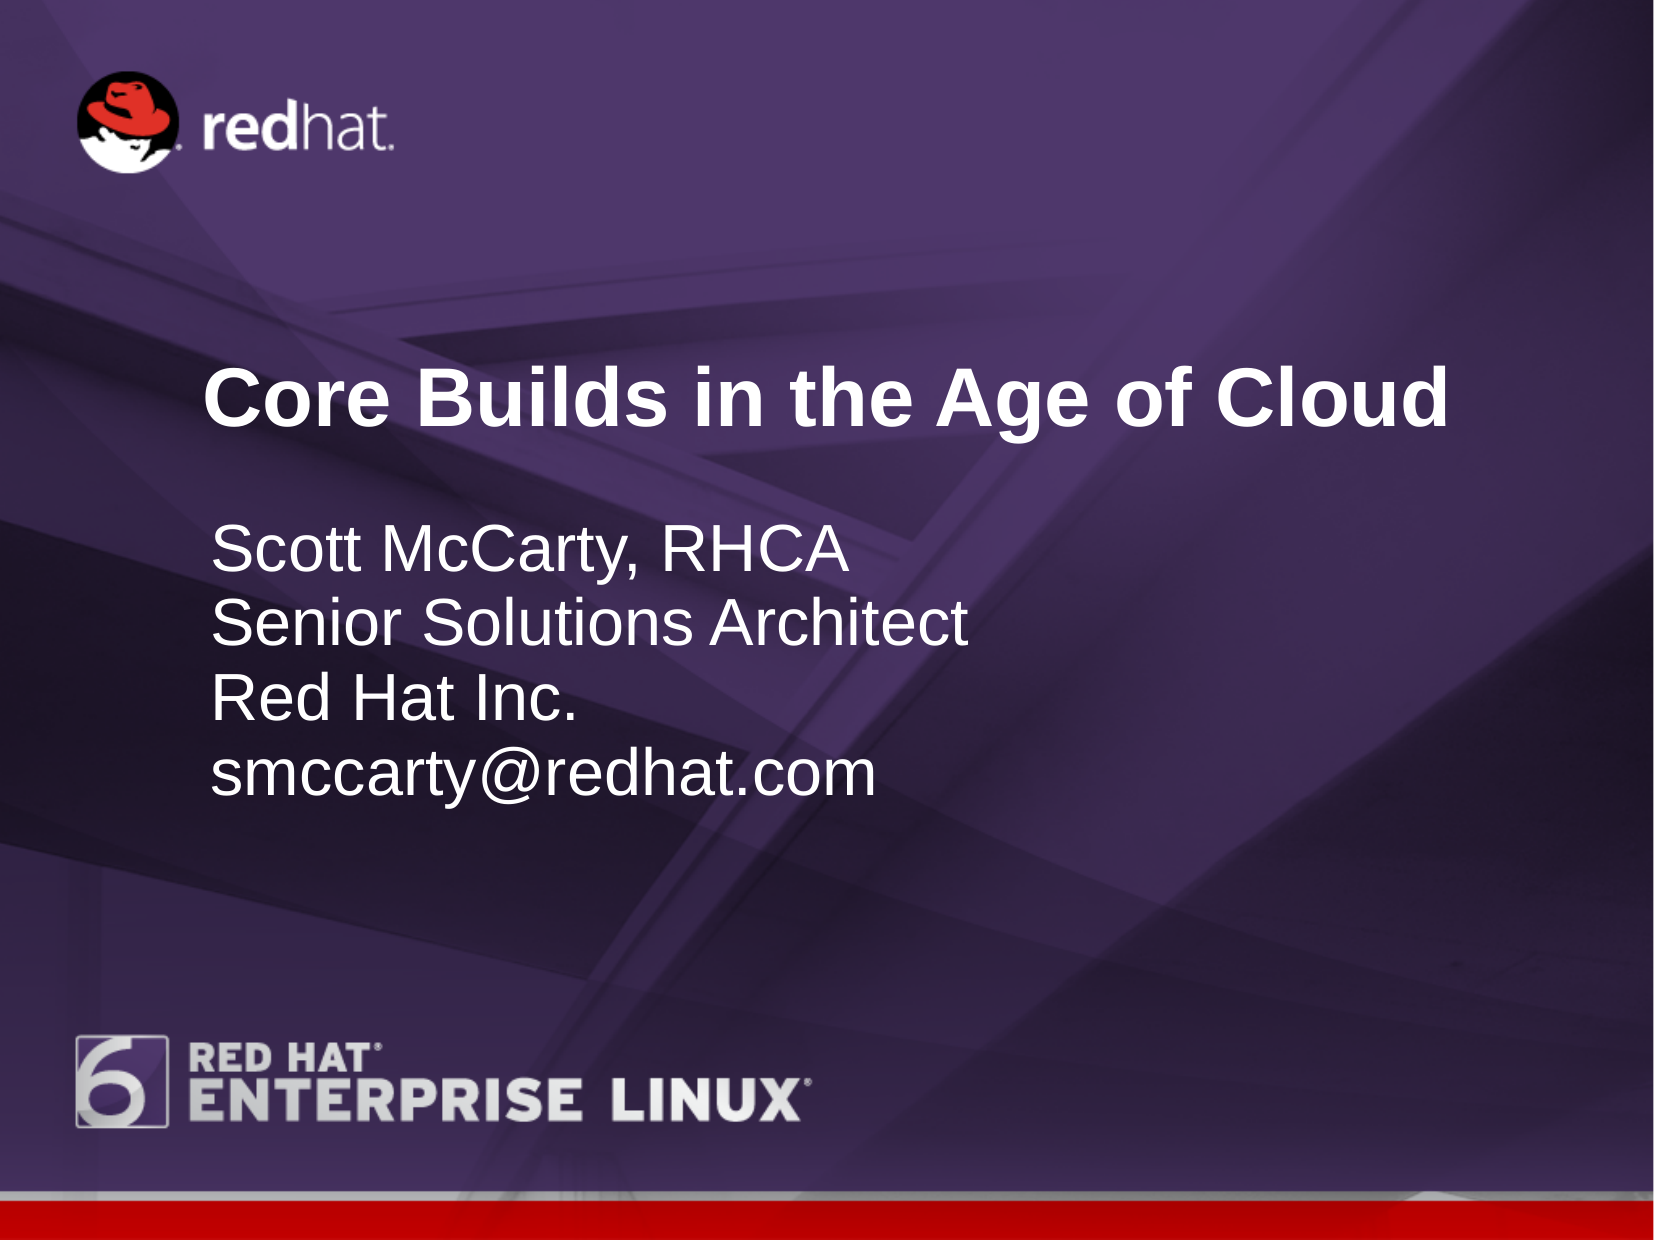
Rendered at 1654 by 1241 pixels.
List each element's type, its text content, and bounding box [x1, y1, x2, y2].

text_box Core Builds in the Age of Cloud [187, 297, 1576, 657]
text_box Scott McCarty, RHCA Senior Solutions Architect Red Hat Inc. smccarty@redhat.com [195, 465, 1613, 938]
picture [0, 0, 1654, 1240]
